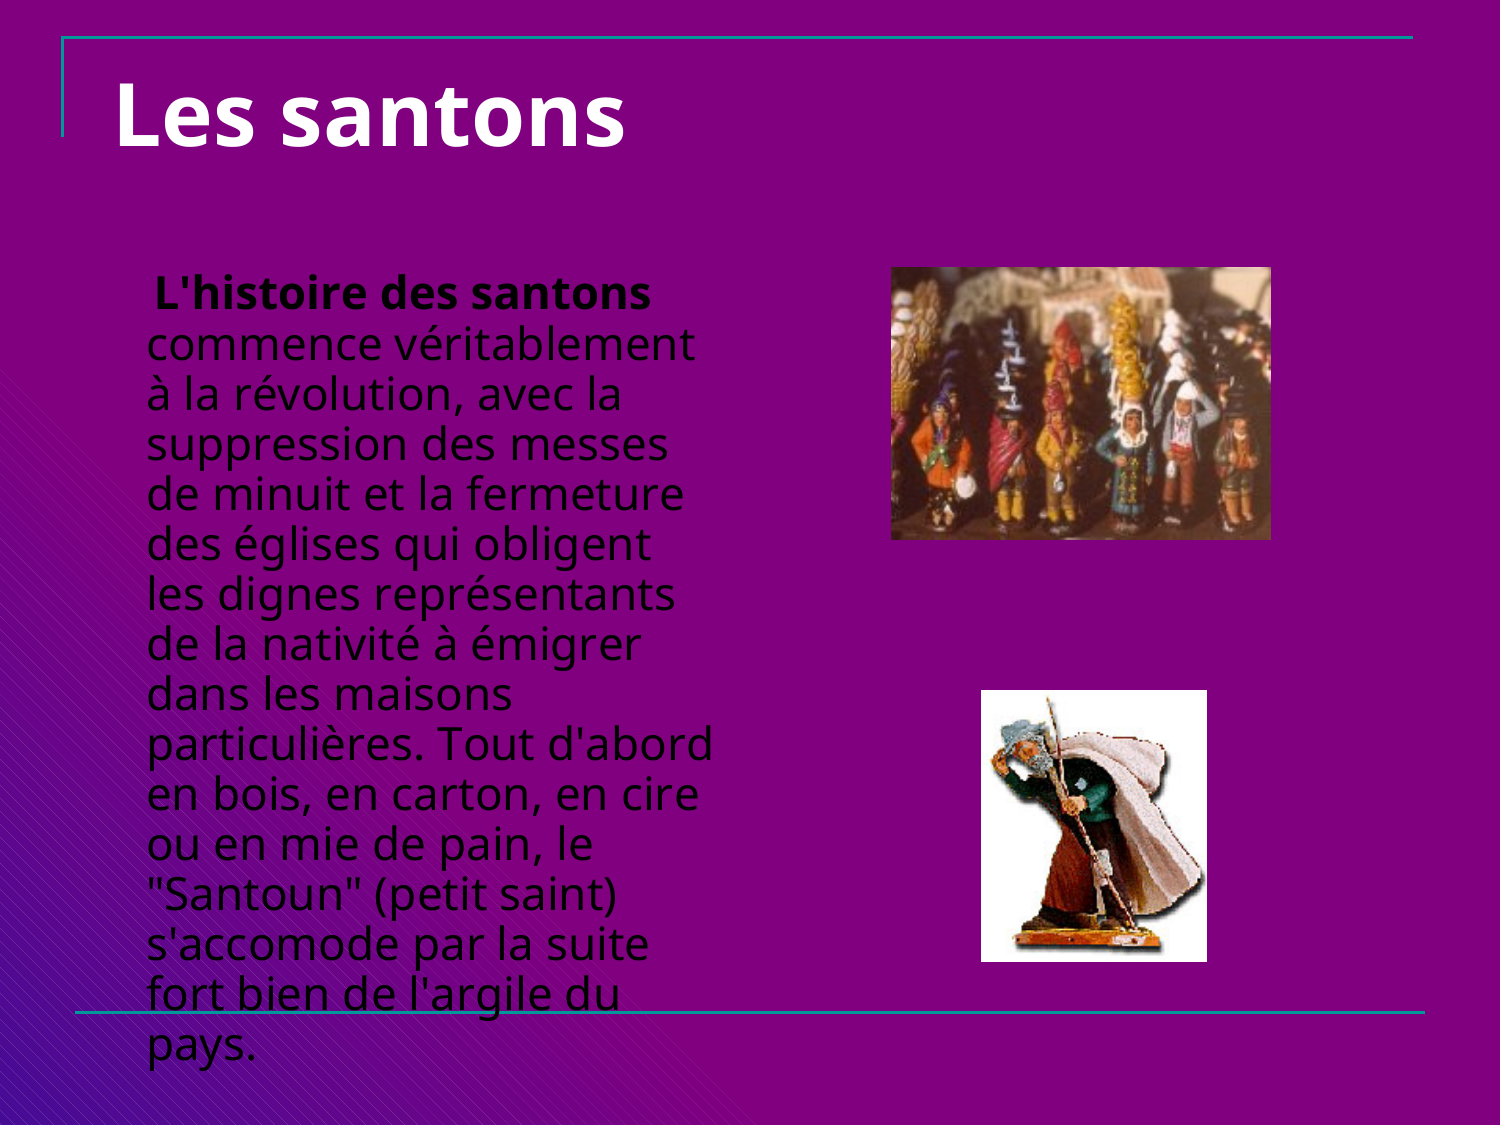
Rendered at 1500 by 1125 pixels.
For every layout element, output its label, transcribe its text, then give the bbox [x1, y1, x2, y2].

picture [891, 267, 1271, 540]
title Les santons [75, 45, 1426, 233]
picture [981, 690, 1207, 962]
list L'histoire des santons commence véritablement à la révolution, avec la suppression des messes de minuit et la fermeture des églises qui obligent les dignes représentants de la nativité à émigrer dans les maisons particulières. Tout d'abord en bois, en carton, en cire ou en mie de pain, le "Santoun" (petit saint) s'accomode par la suite fort bien de l'argile du pays. [75, 262, 738, 1125]
